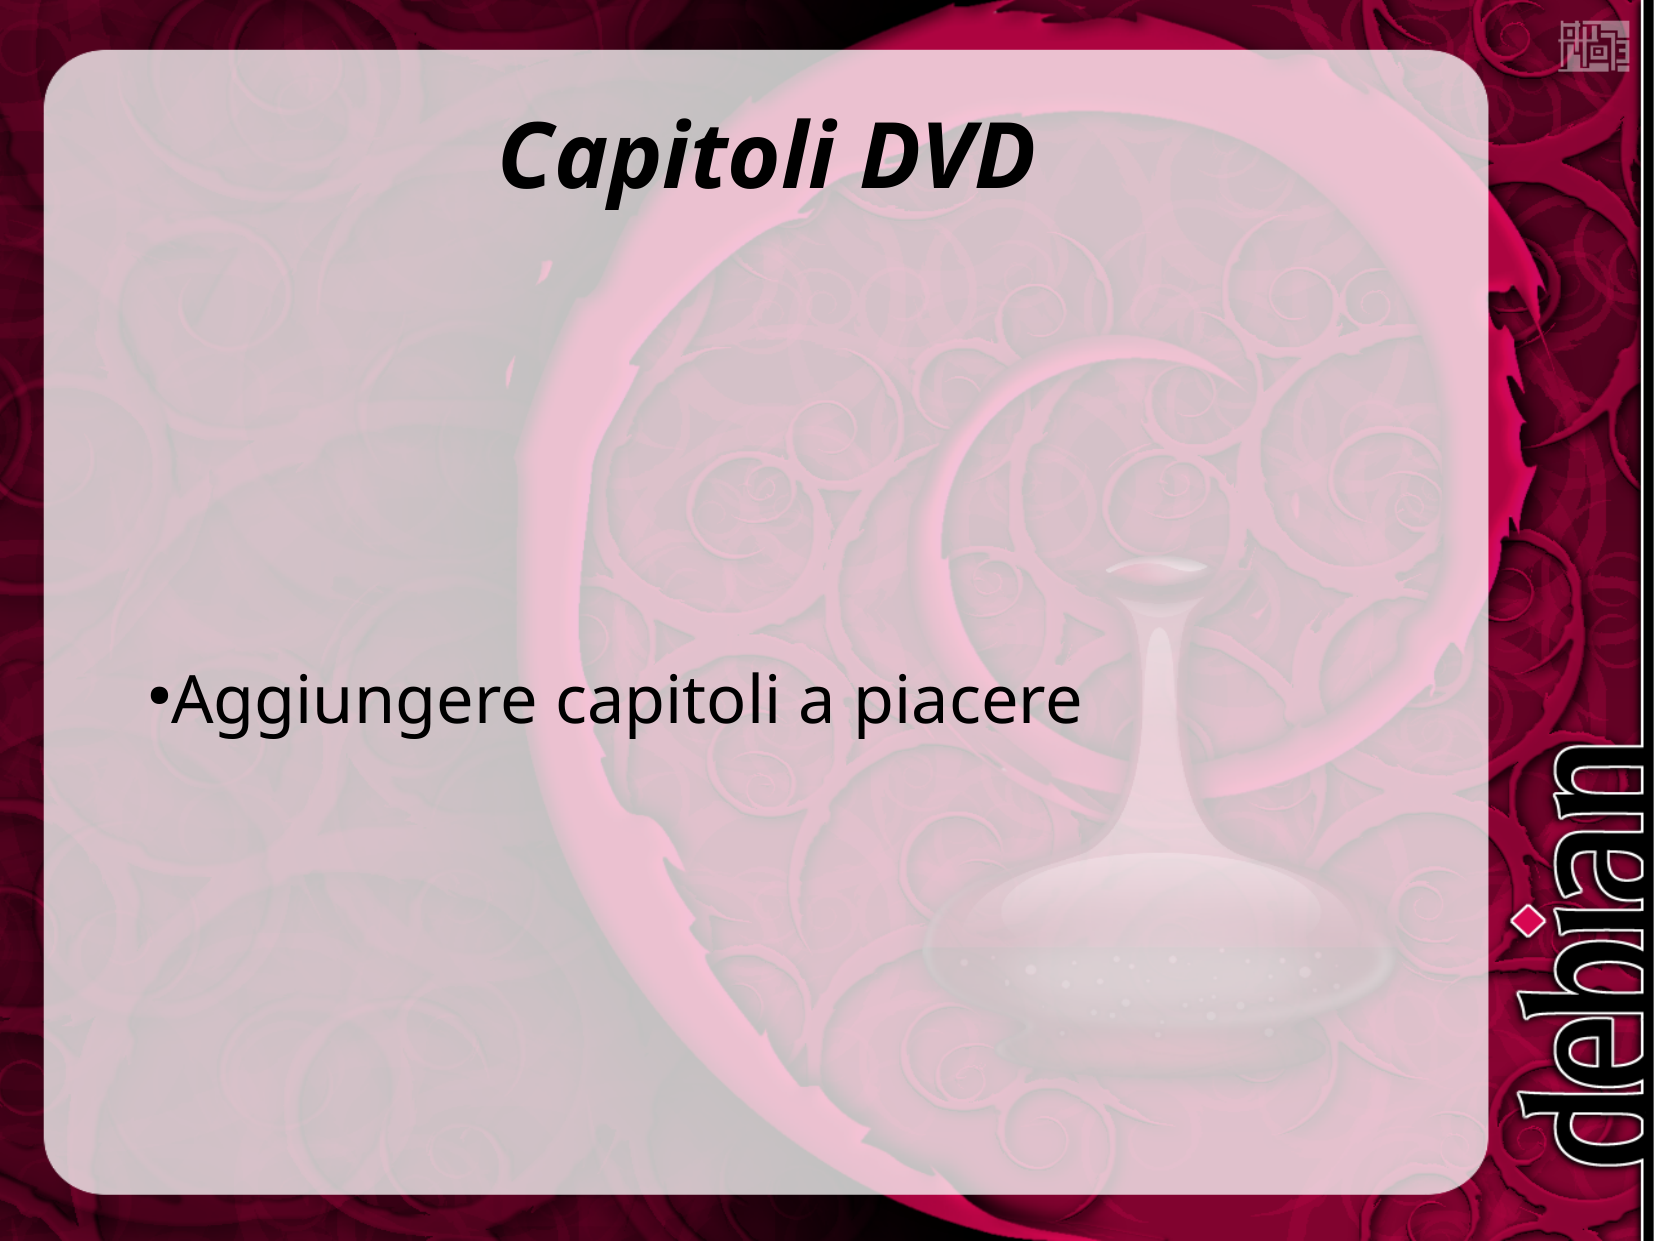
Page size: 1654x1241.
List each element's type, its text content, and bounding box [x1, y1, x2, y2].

picture [0, 0, 1654, 1241]
subtitle Aggiungere capitoli a piacere [147, 295, 1565, 1100]
title Capitoli DVD [59, 56, 1477, 250]
